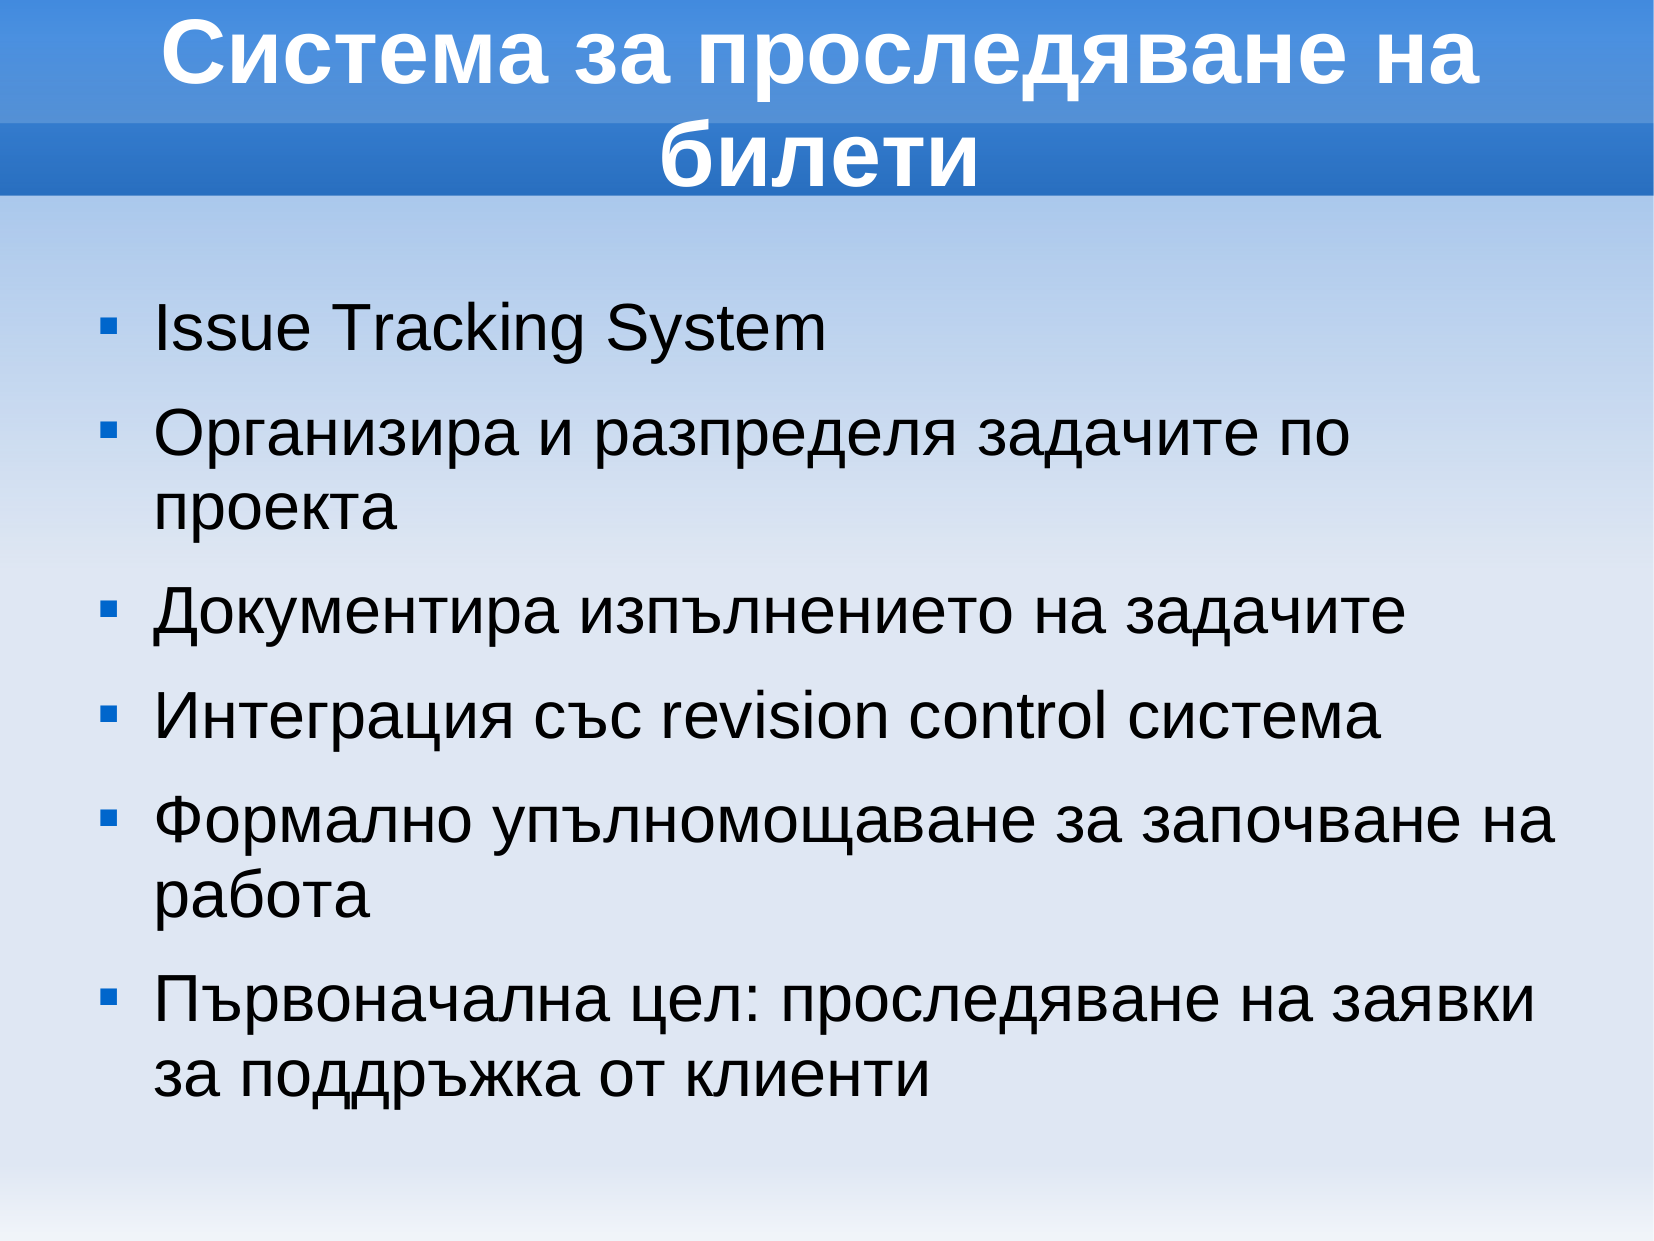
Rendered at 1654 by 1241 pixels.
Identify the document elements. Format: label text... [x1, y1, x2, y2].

title Система за проследяване на билети [76, 0, 1565, 208]
list Issue Tracking System Организира и разпределя задачите по проекта Документира изпълнението на задачите Интеграция със revision control система Формално упълномощаване за започване на работа Първоначална цел: проследяване на заявки за поддръжка от клиенти [82, 290, 1571, 1111]
picture [0, 0, 1654, 1241]
